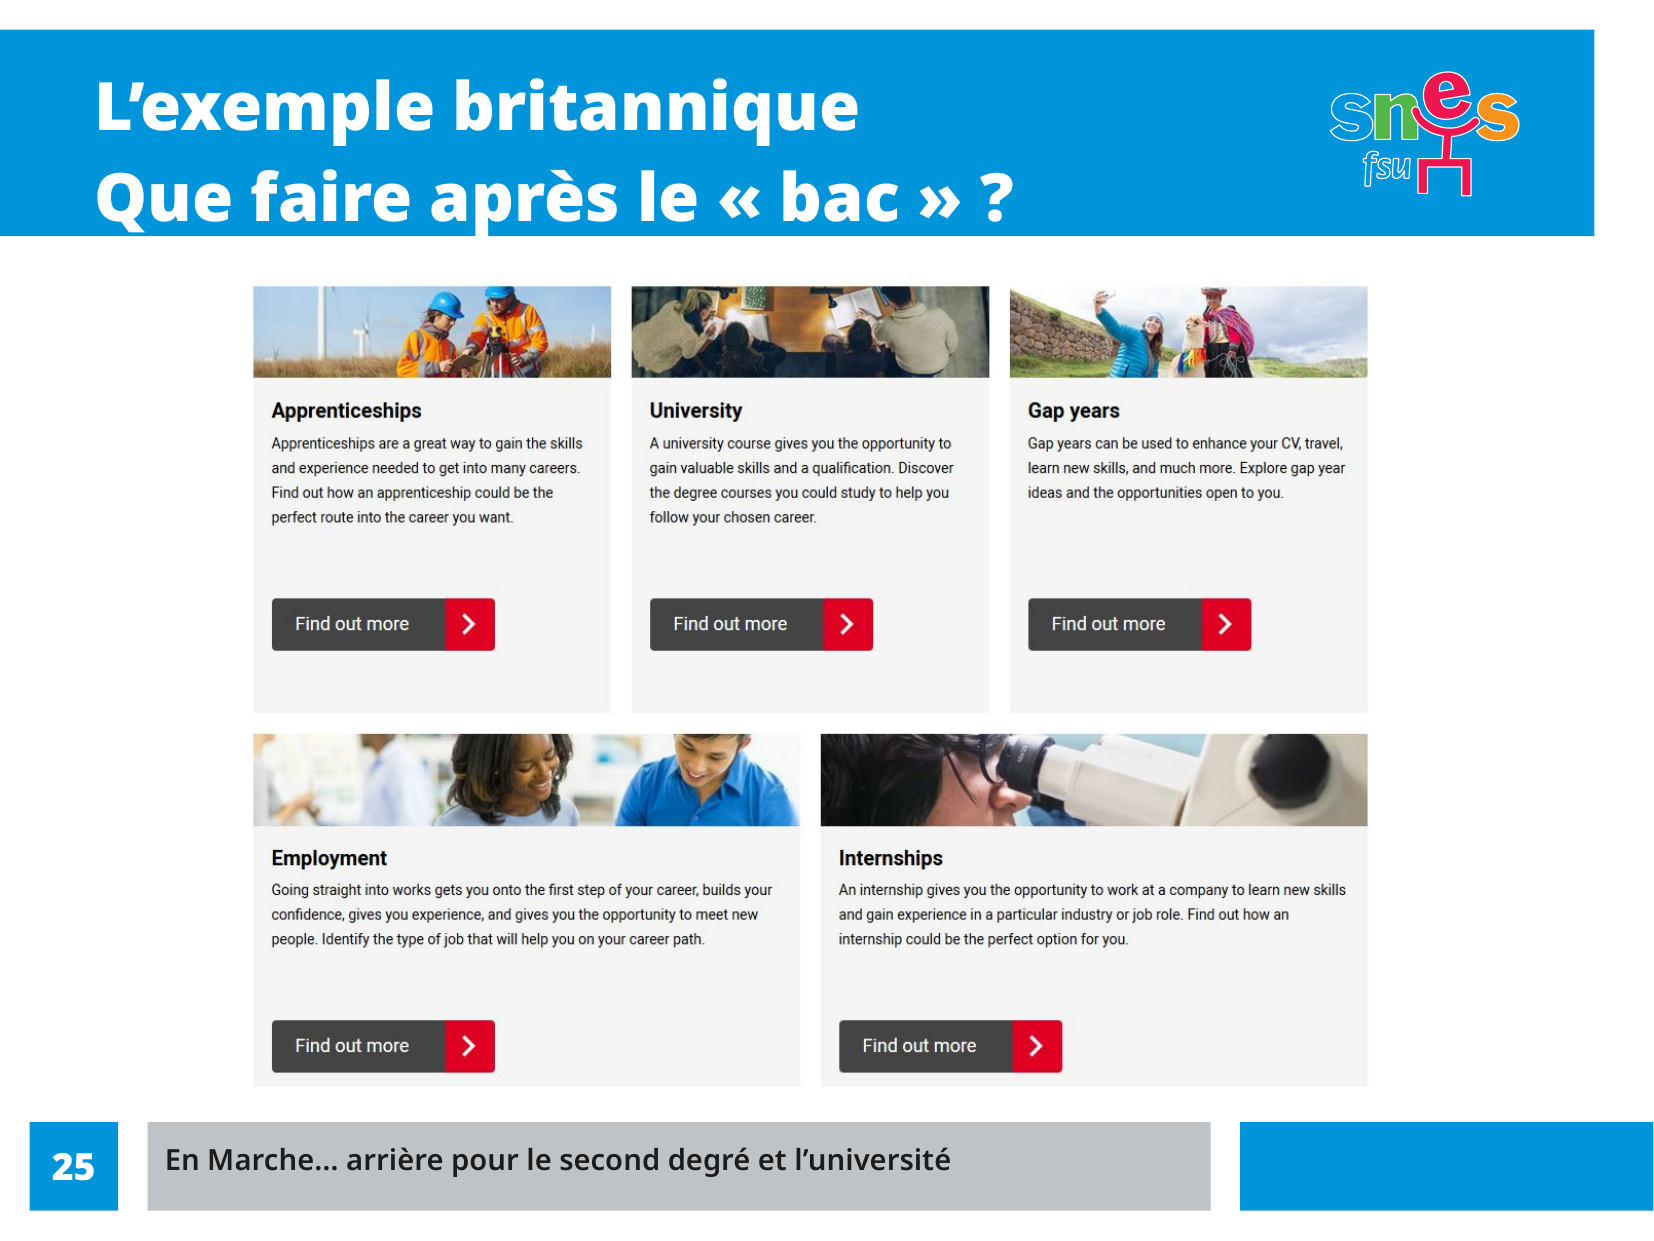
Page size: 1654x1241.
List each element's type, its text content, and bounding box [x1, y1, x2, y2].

picture [236, 273, 1383, 1088]
title L’exemple britannique Que faire après le « bac » ? [59, 59, 1595, 207]
list En Marche… arrière pour le second degré et l’université [164, 1139, 1183, 1217]
